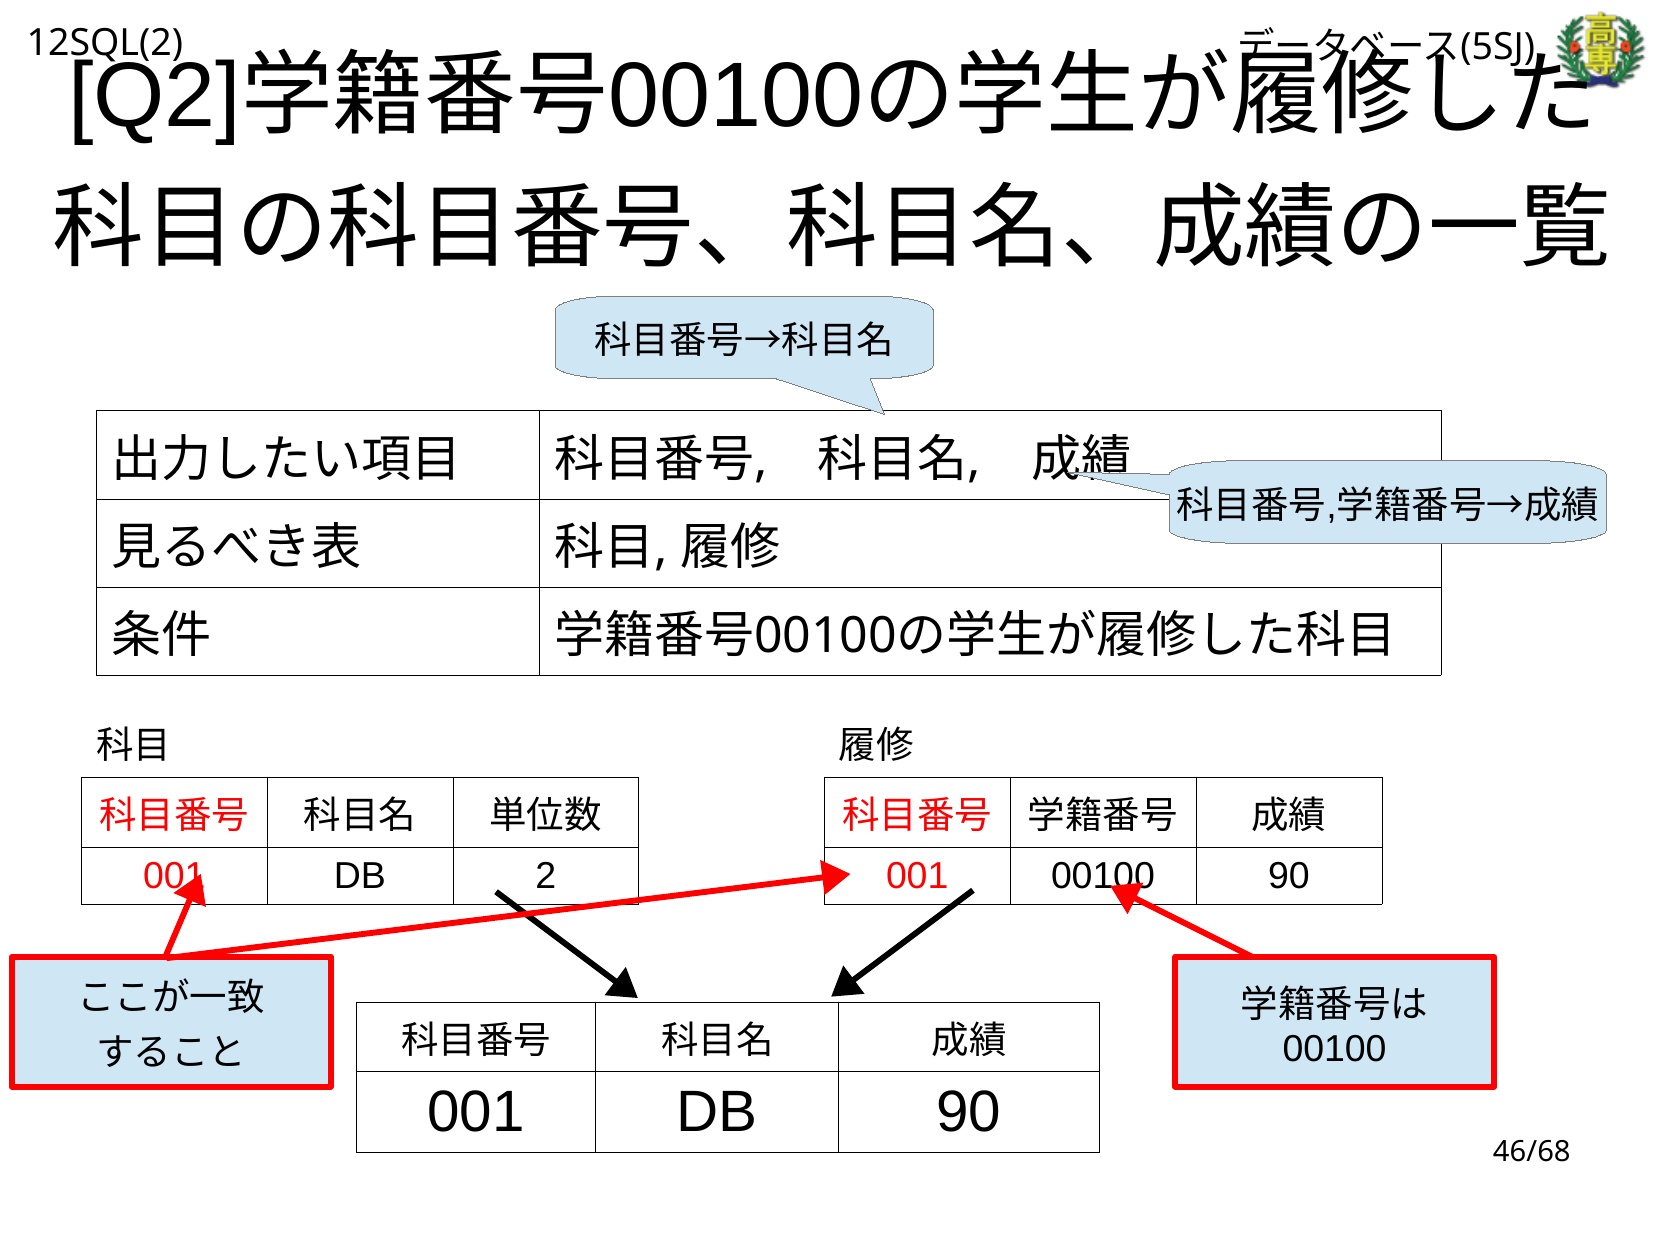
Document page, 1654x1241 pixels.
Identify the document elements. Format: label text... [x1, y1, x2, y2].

table_cell 科目番号 [82, 778, 267, 847]
text_box 科目番号,学籍番号→成績 [1067, 460, 1607, 544]
text_box 学籍番号は 00100 [1175, 956, 1495, 1087]
table_cell 科目, 履修 [540, 500, 1441, 587]
table_cell 001 [357, 1072, 595, 1152]
text_box 科目番号→科目名 [555, 296, 934, 415]
table_header [267, 707, 453, 777]
table_cell 学籍番号00100の学生が履修した科目 [540, 588, 1441, 675]
table_cell 学籍番号 [1011, 778, 1196, 847]
table_cell 2 [454, 848, 638, 904]
table_header 成績 [839, 1003, 1099, 1071]
table_cell 科目番号 [825, 778, 1010, 847]
table_header 科目番号, 科目名, 成績 [540, 411, 1441, 499]
table_cell 001 [825, 848, 1010, 904]
table_cell 科目名 [268, 778, 453, 847]
table_header [639, 707, 824, 777]
table_header 履修 [824, 707, 1010, 777]
table_header 出力したい項目 [97, 411, 539, 499]
table_cell [639, 847, 824, 896]
title [Q2]学籍番号00100の学生が履修した科目の科目番号、科目名、成績の一覧 [23, 9, 1642, 297]
table_header 科目 [81, 707, 267, 777]
table_cell 成績 [1197, 778, 1382, 847]
table_header [1196, 707, 1382, 777]
text_box ここが一致 すること [11, 956, 331, 1087]
table_cell DB [596, 1072, 838, 1152]
table_header 科目名 [596, 1003, 838, 1071]
table_cell 単位数 [454, 778, 638, 847]
table_cell 001 [82, 848, 267, 904]
table_cell 90 [1197, 848, 1382, 904]
table_cell 00100 [1139, 865, 1150, 886]
table_cell 00100 [1011, 848, 1196, 904]
table_cell [640, 881, 824, 904]
table_cell DB [268, 848, 453, 904]
table_cell 00100 [1118, 865, 1129, 884]
table_cell [639, 777, 824, 847]
table_cell 90 [839, 1072, 1099, 1152]
table_cell 見るべき表 [97, 500, 539, 587]
table_cell 条件 [97, 588, 539, 675]
table_header [1010, 707, 1196, 777]
picture [1553, 2, 1650, 99]
table_header [453, 707, 639, 777]
table_header 科目番号 [357, 1003, 595, 1071]
